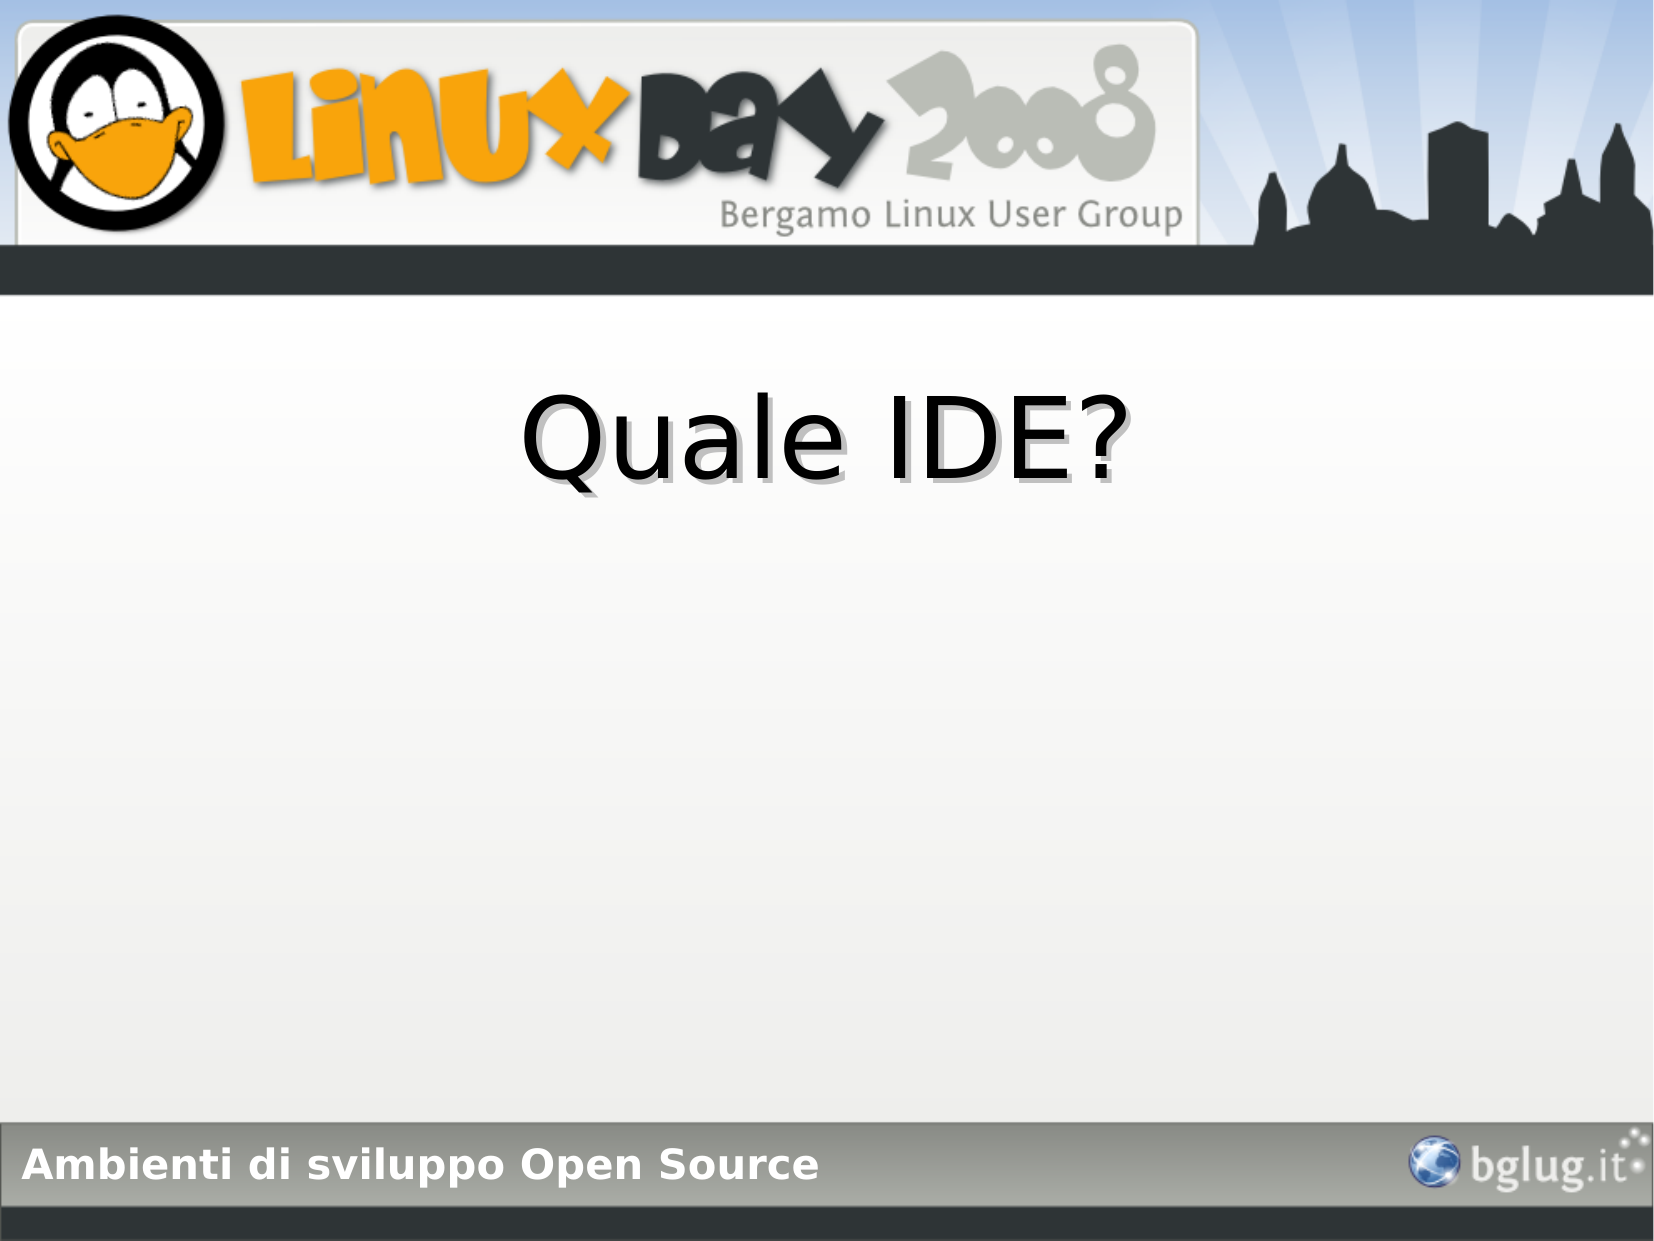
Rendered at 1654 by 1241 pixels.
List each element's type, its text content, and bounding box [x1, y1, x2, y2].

picture [0, 0, 1654, 1241]
text_box Ambienti di sviluppo Open Source [6, 1133, 719, 1196]
text_box Quale IDE? [504, 366, 1145, 507]
